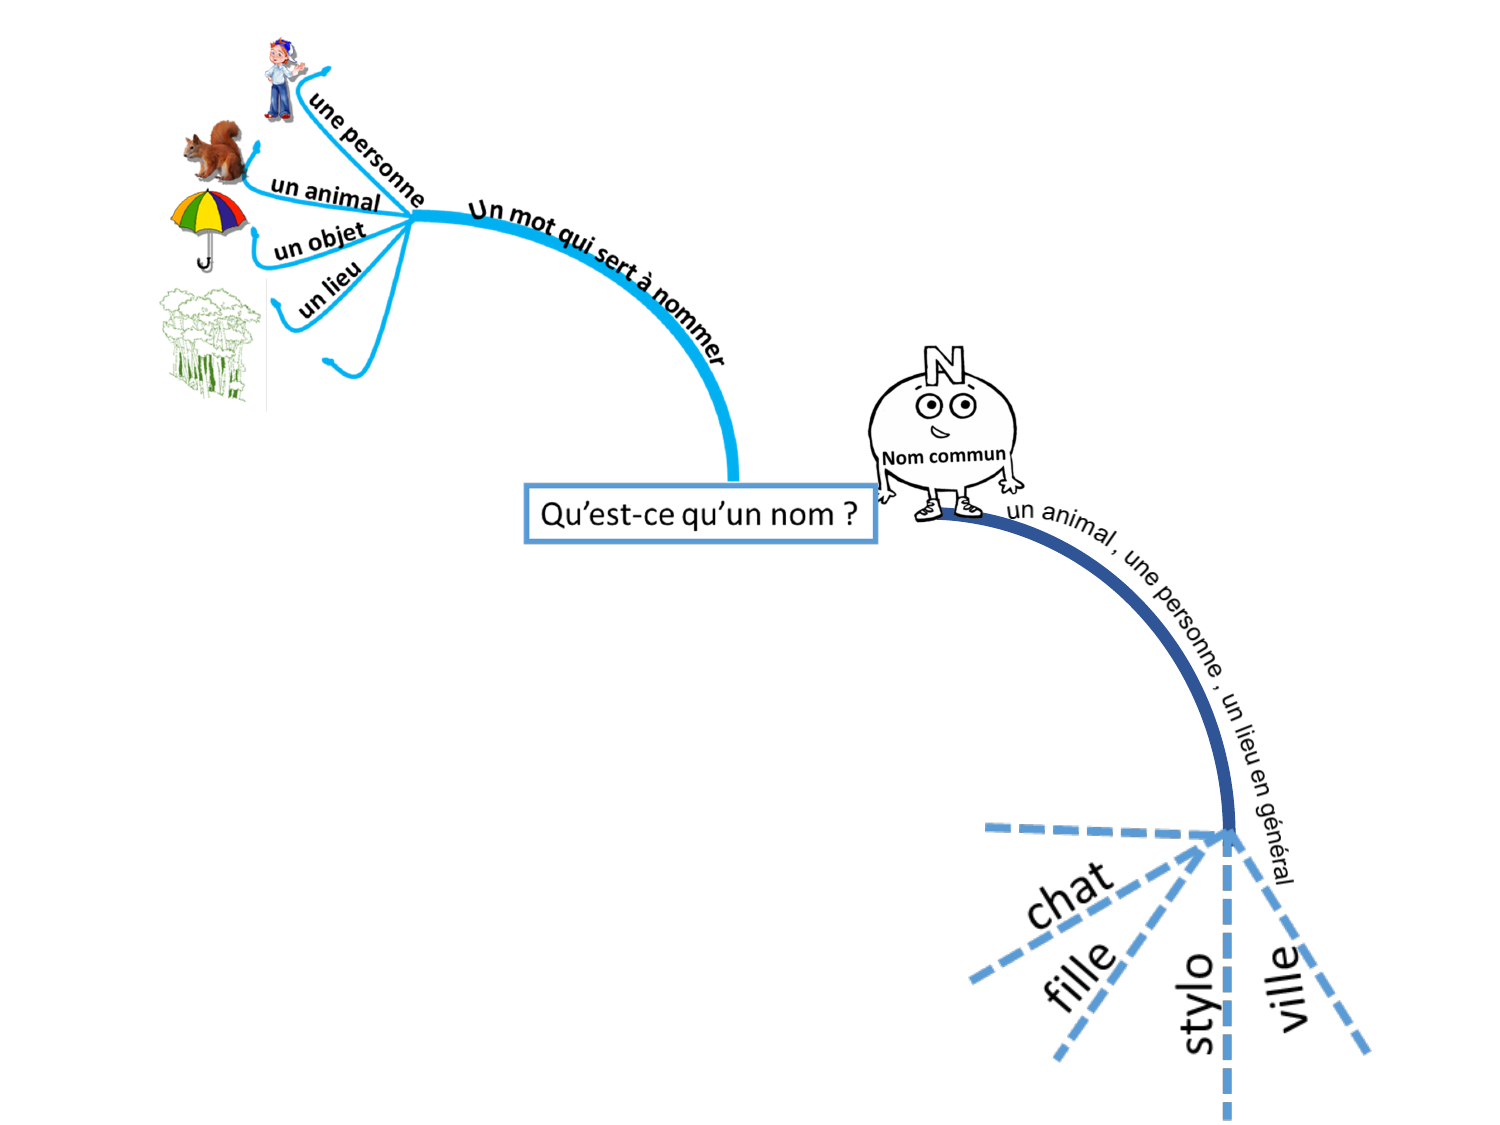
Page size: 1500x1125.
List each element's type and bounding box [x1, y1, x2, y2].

picture [152, 31, 1376, 1125]
